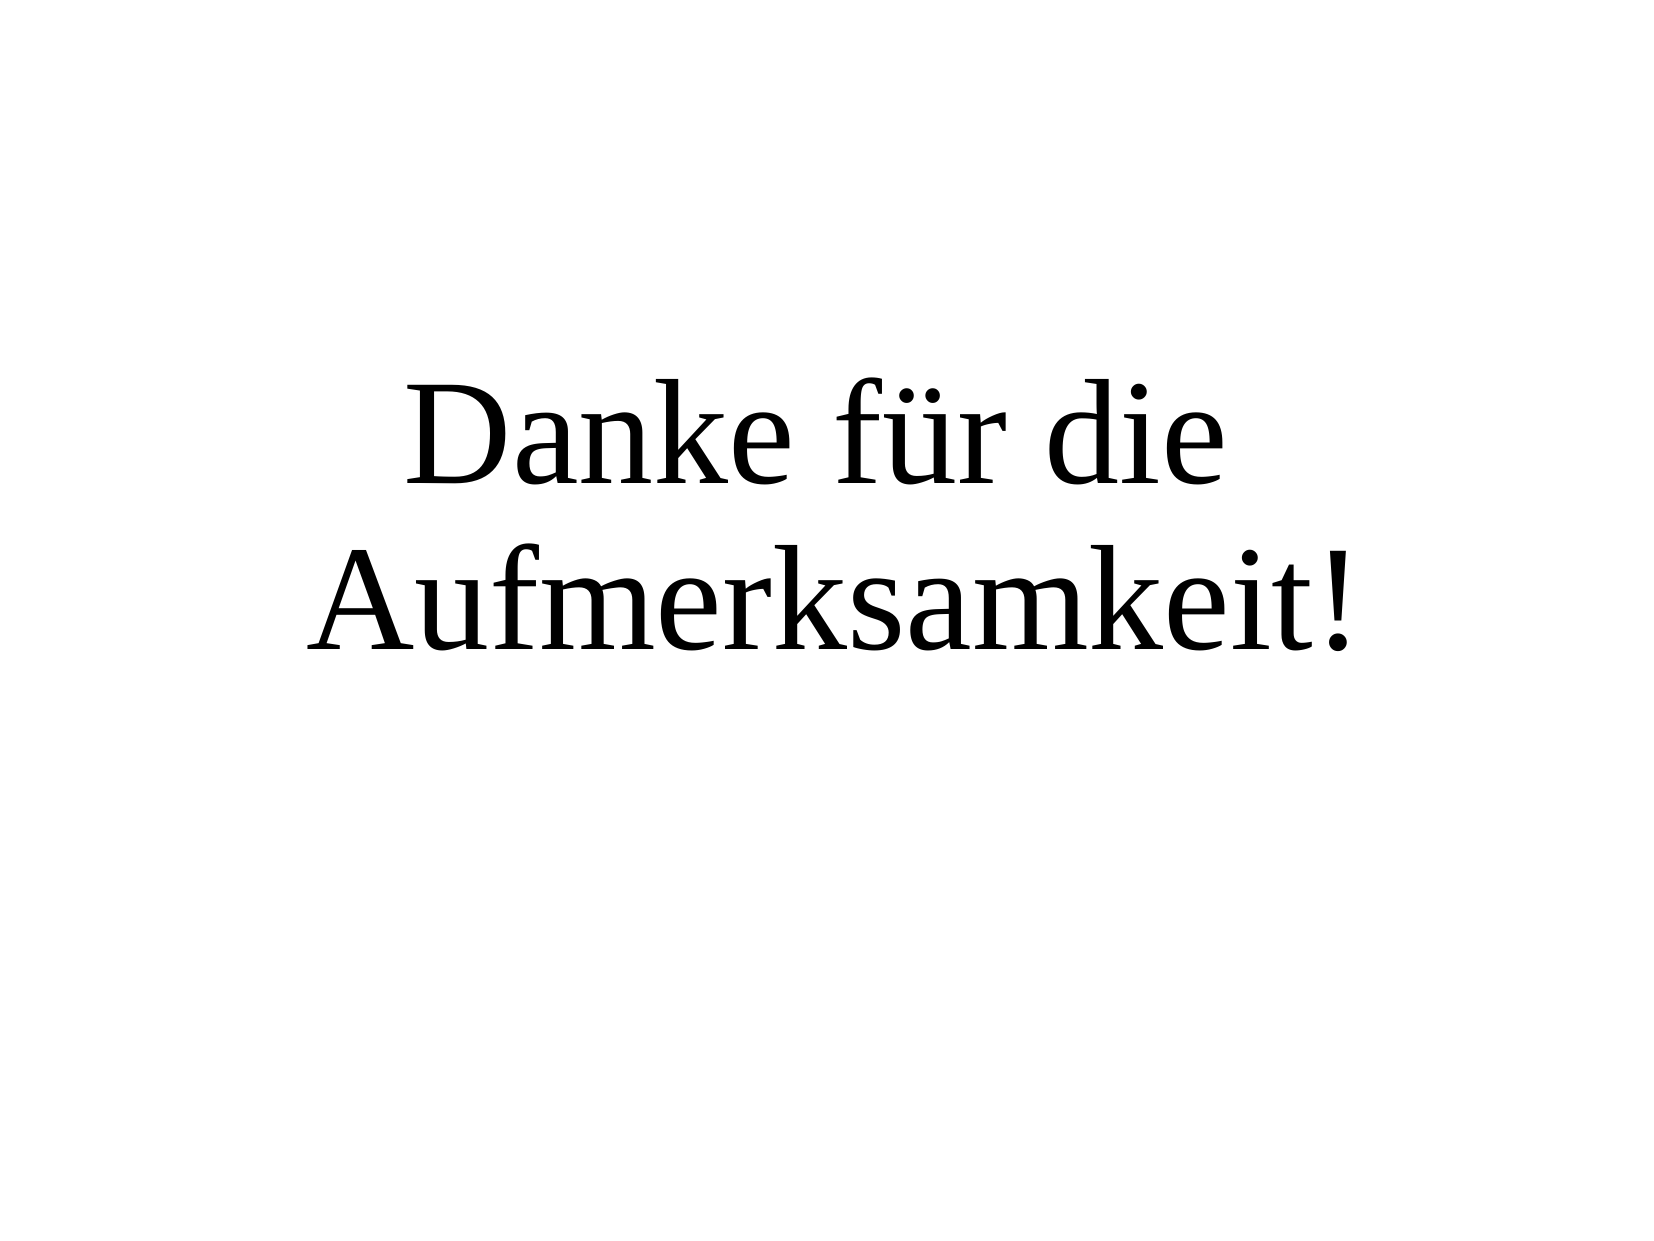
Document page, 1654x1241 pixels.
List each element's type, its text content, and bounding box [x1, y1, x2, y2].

text_box Danke für die Aufmerksamkeit! [291, 342, 1380, 690]
